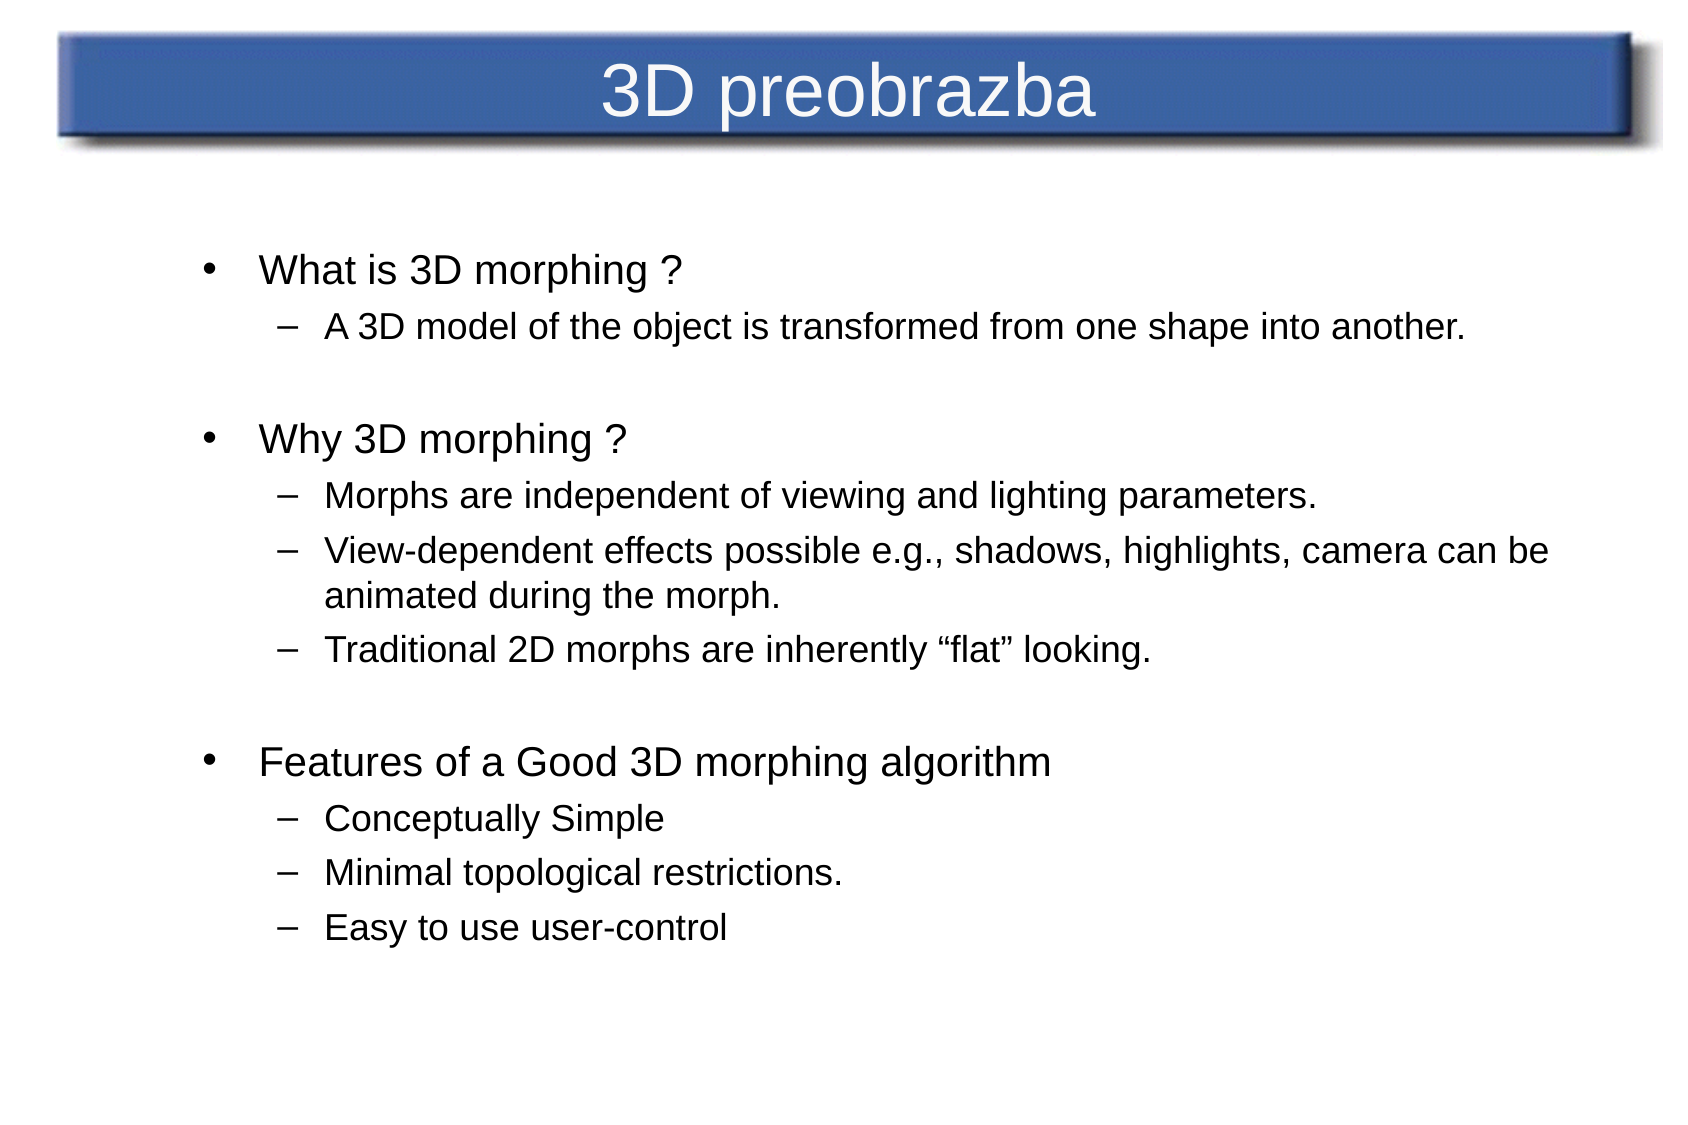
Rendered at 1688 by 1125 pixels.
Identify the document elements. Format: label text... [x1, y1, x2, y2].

title 3D preobrazba [188, 23, 1509, 149]
list What is 3D morphing ? A 3D model of the object is transformed from one shape into another. Why 3D morphing ? Morphs are independent of viewing and lighting parameters. View-dependent effects possible e.g., shadows, highlights, camera can be animated during the morph. Traditional 2D morphs are inherently “flat” looking. Features of a Good 3D morphing algorithm Conceptually Simple Minimal topological restrictions. Easy to use user-control [187, 174, 1624, 1024]
picture [56, 29, 1663, 156]
